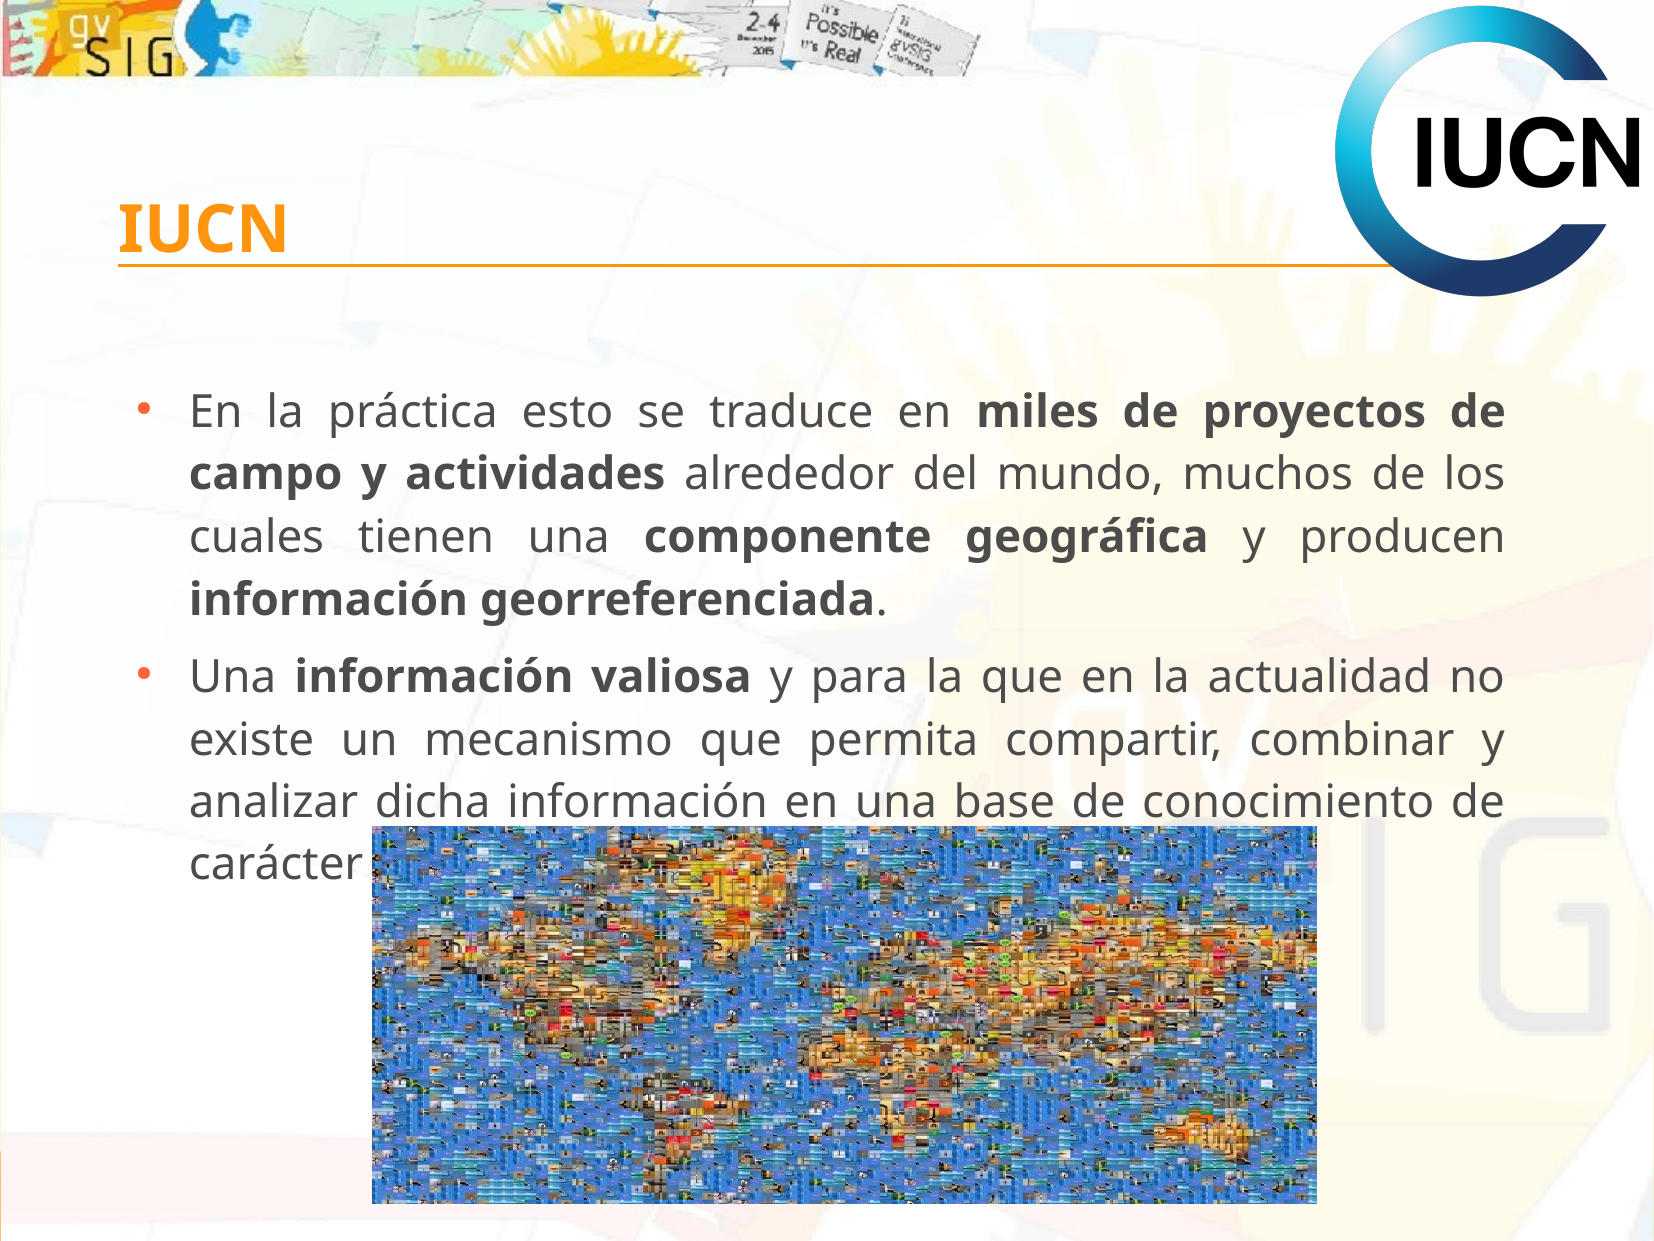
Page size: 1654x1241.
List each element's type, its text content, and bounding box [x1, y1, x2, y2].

picture [0, 0, 1654, 1241]
list En la práctica esto se traduce en miles de proyectos de campo y actividades alrededor del mundo, muchos de los cuales tienen una componente geográfica y producen información georreferenciada. Una información valiosa y para la que en la actualidad no existe un mecanismo que permita compartir, combinar y analizar dicha información en una base de conocimiento de carácter espacial. [118, 301, 1506, 813]
title IUCN [118, 177, 1328, 264]
title IUCN [118, 267, 1328, 276]
